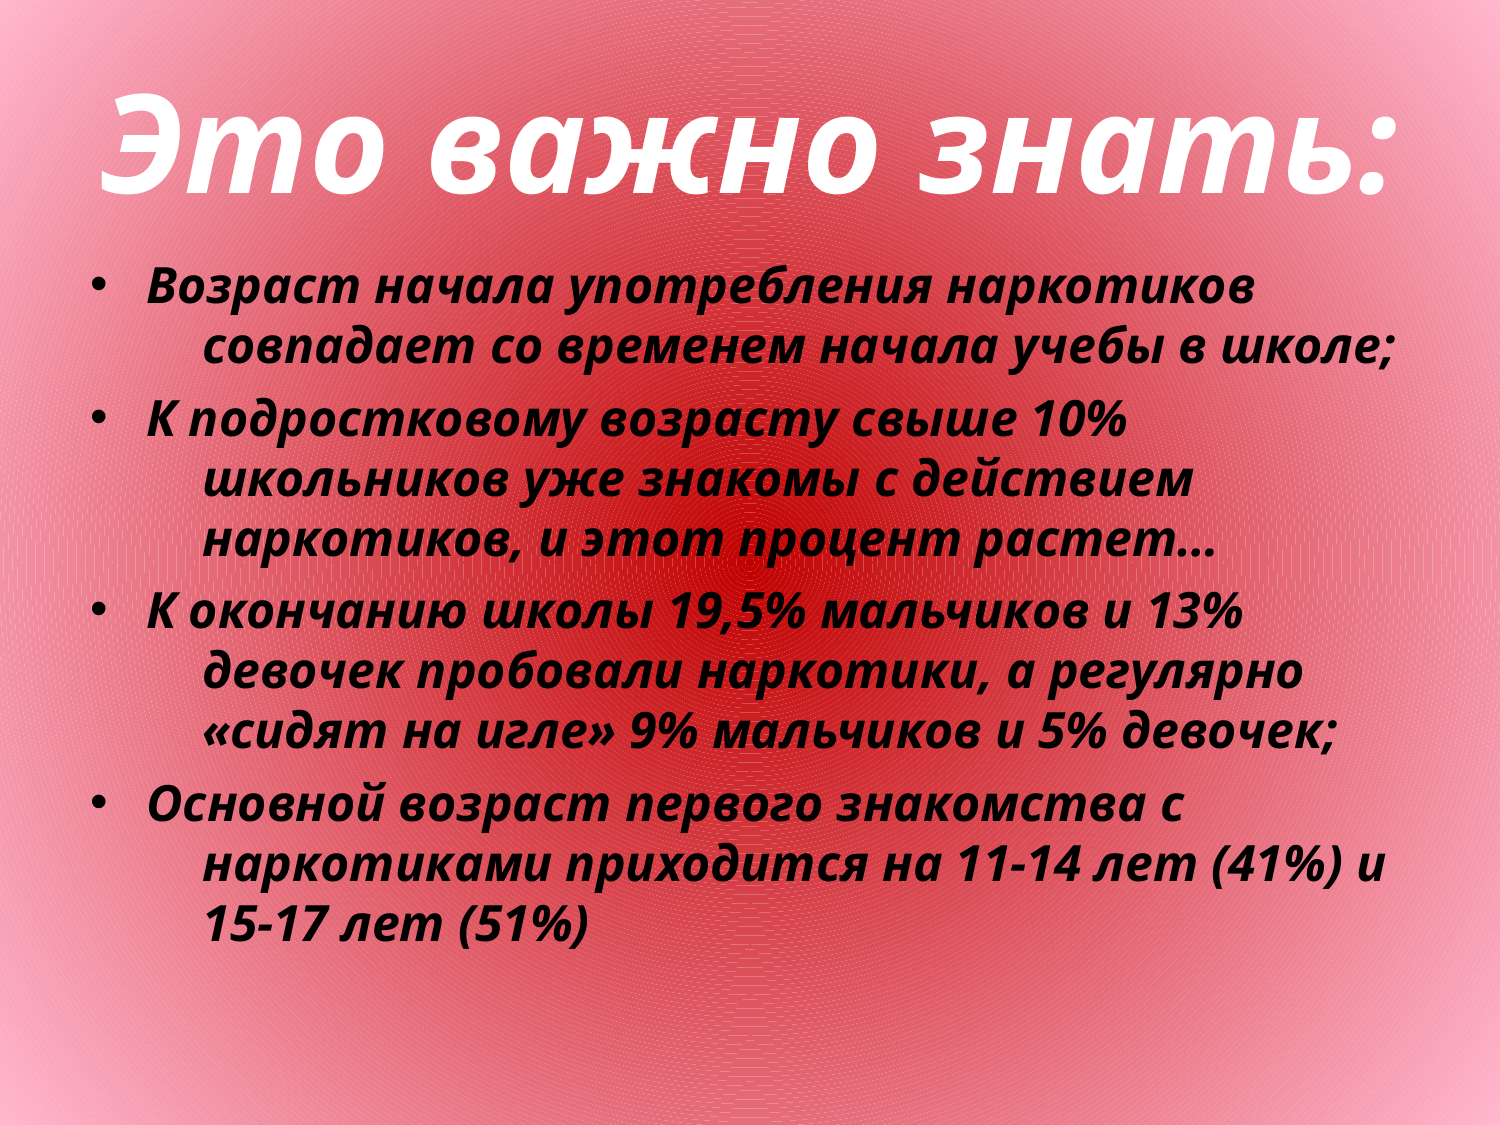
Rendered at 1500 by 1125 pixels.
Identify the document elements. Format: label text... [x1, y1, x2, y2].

list Возраст начала употребления наркотиков совпадает со временем начала учебы в школе; К подростковому возрасту свыше 10% школьников уже знакомы с действием наркотиков, и этот процент растет… К окончанию школы 19,5% мальчиков и 13% девочек пробовали наркотики, а регулярно «сидят на игле» 9% мальчиков и 5% девочек; Основной возраст первого знакомства с наркотиками приходится на 11-14 лет (41%) и 15-17 лет (51%) [75, 246, 1426, 1102]
title Это важно знать: [46, 45, 1454, 233]
